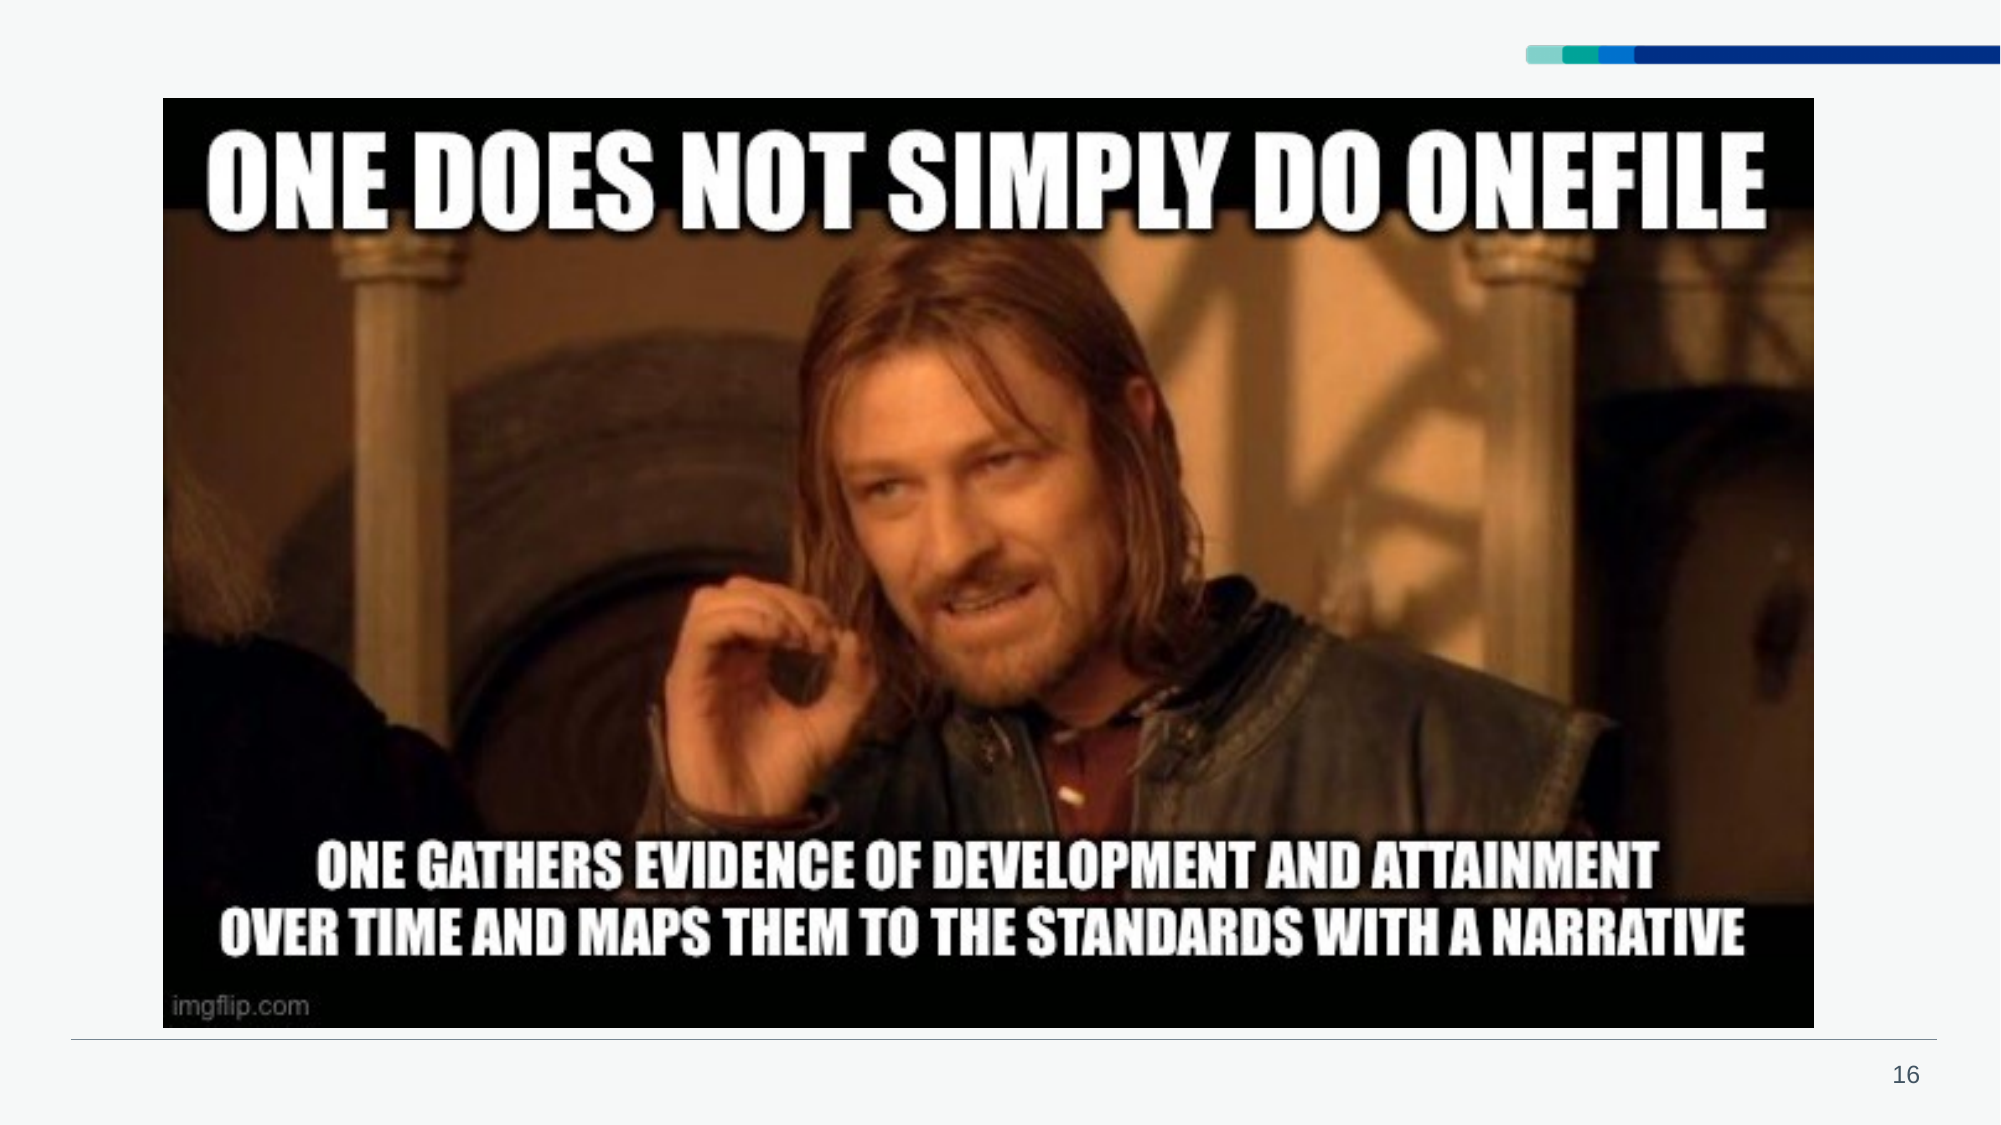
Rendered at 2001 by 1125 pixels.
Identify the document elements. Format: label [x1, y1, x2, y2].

picture [163, 98, 1814, 1028]
